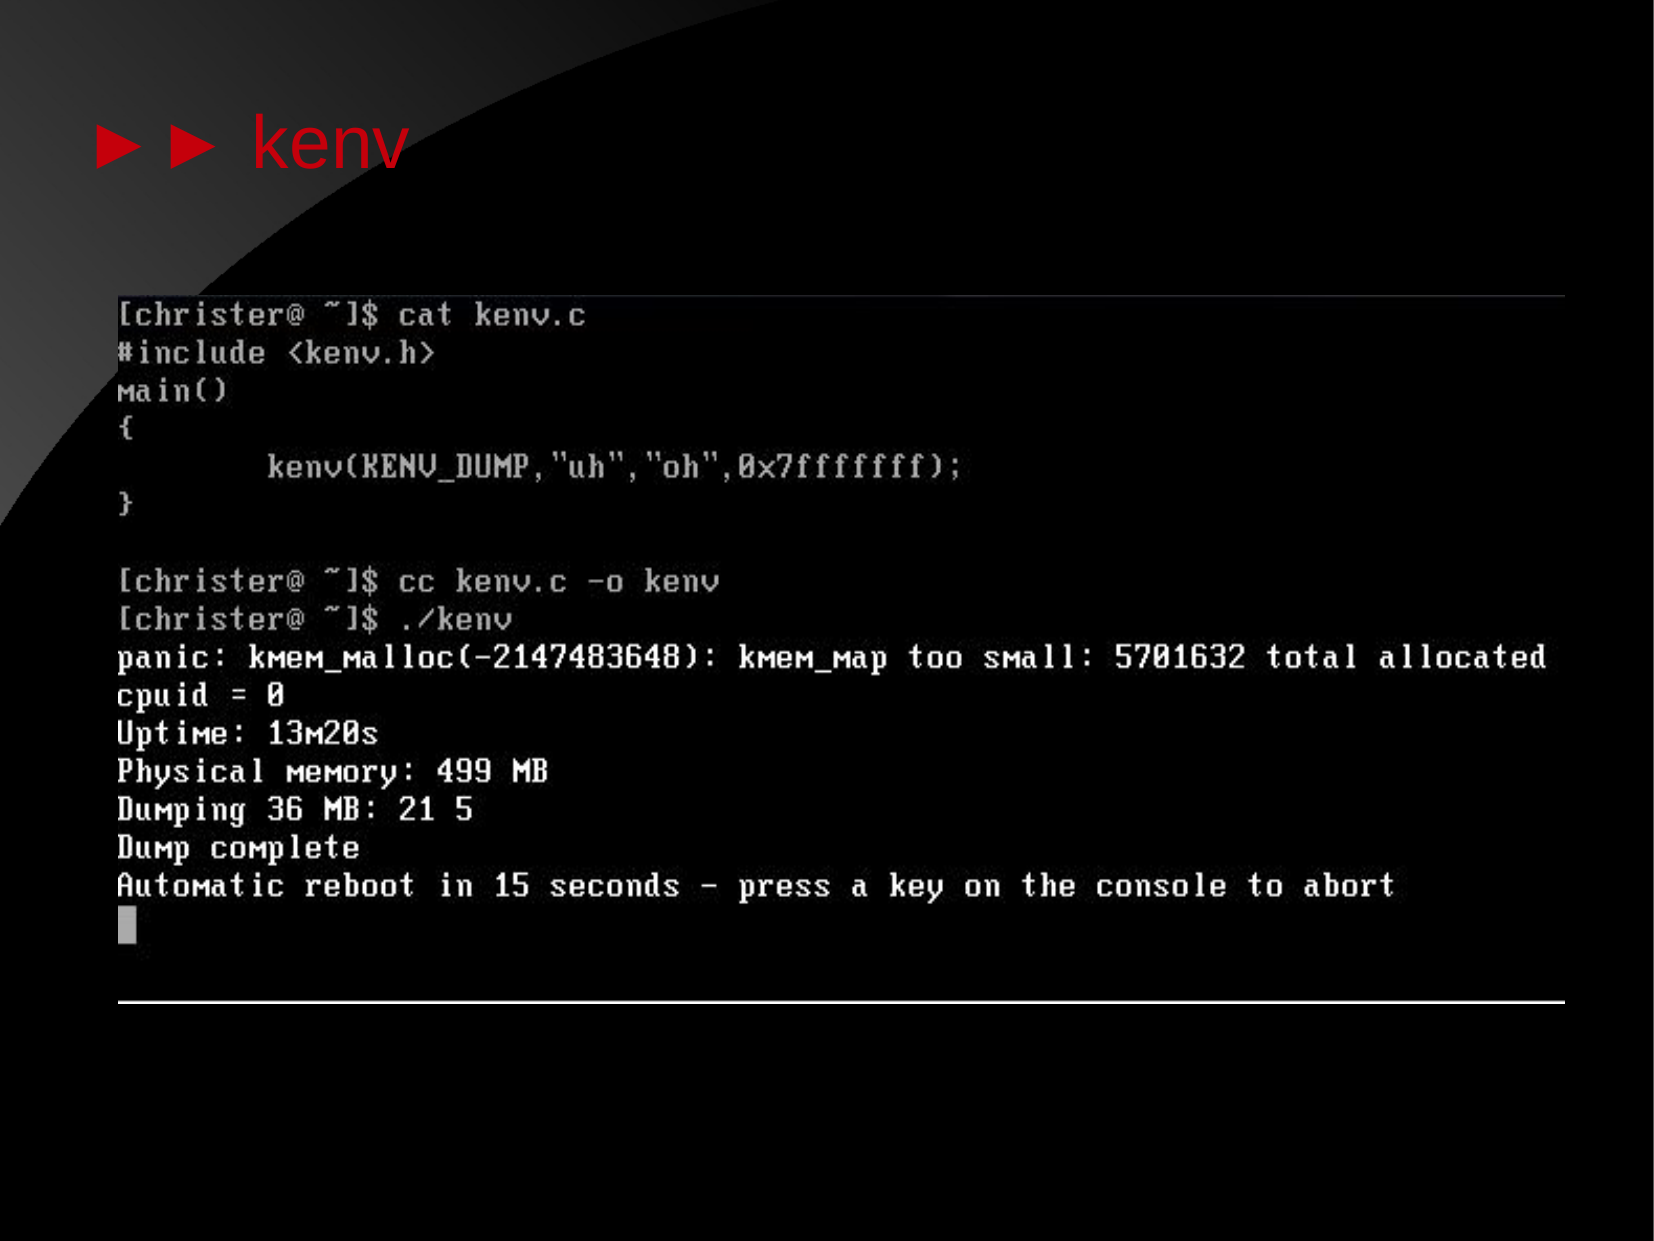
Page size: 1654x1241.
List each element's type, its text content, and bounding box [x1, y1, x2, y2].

picture [0, 0, 1654, 1241]
title ►► kenv [82, 49, 1571, 237]
